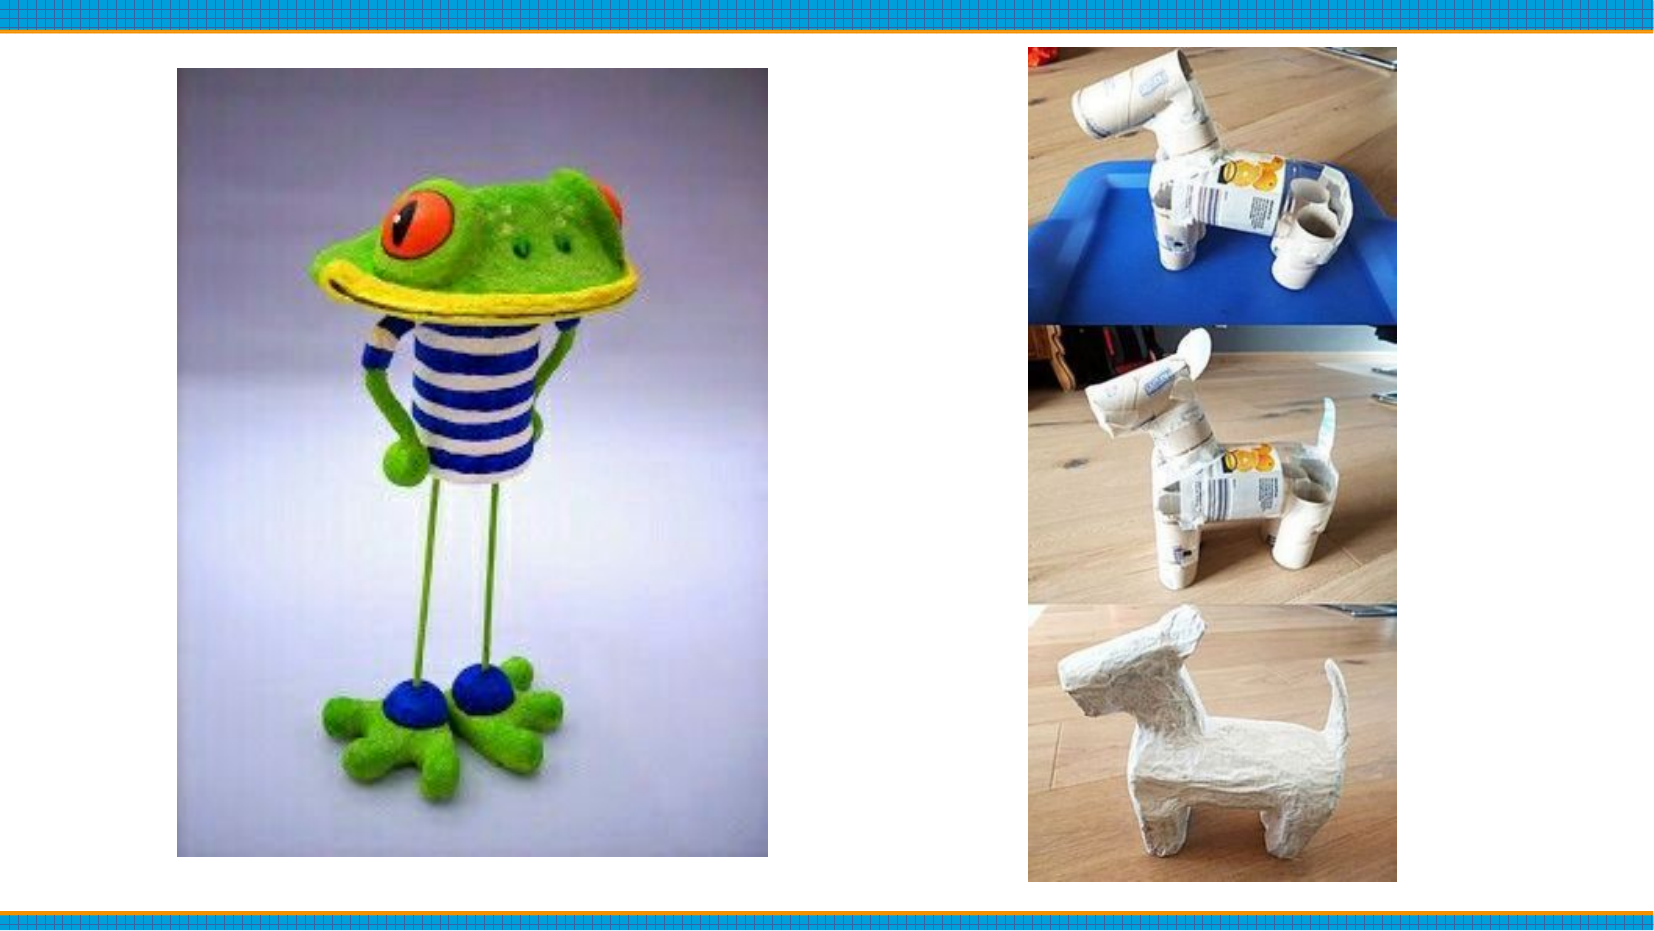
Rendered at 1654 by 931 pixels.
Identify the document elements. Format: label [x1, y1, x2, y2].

picture [177, 68, 768, 857]
picture [1028, 47, 1397, 883]
